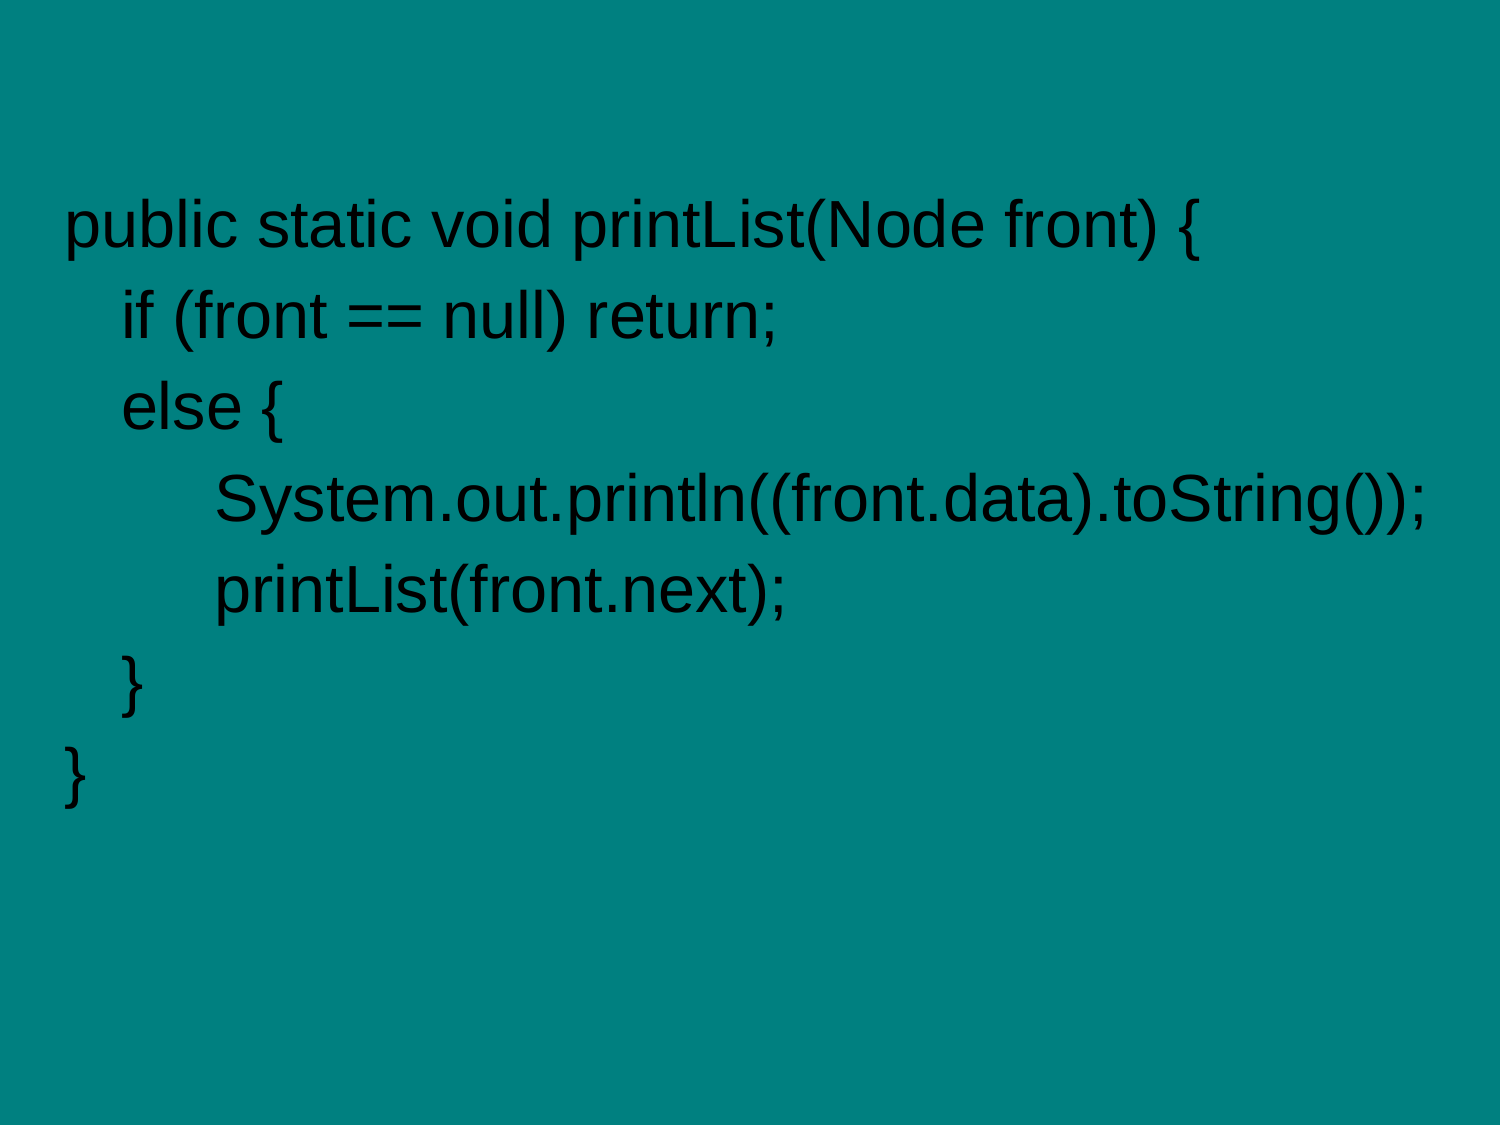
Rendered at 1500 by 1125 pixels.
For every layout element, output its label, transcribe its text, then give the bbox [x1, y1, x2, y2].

list public static void printList(Node front) { if (front == null) return; else { System.out.println((front.data).toString()); printList(front.next); } } [50, 87, 1450, 1000]
